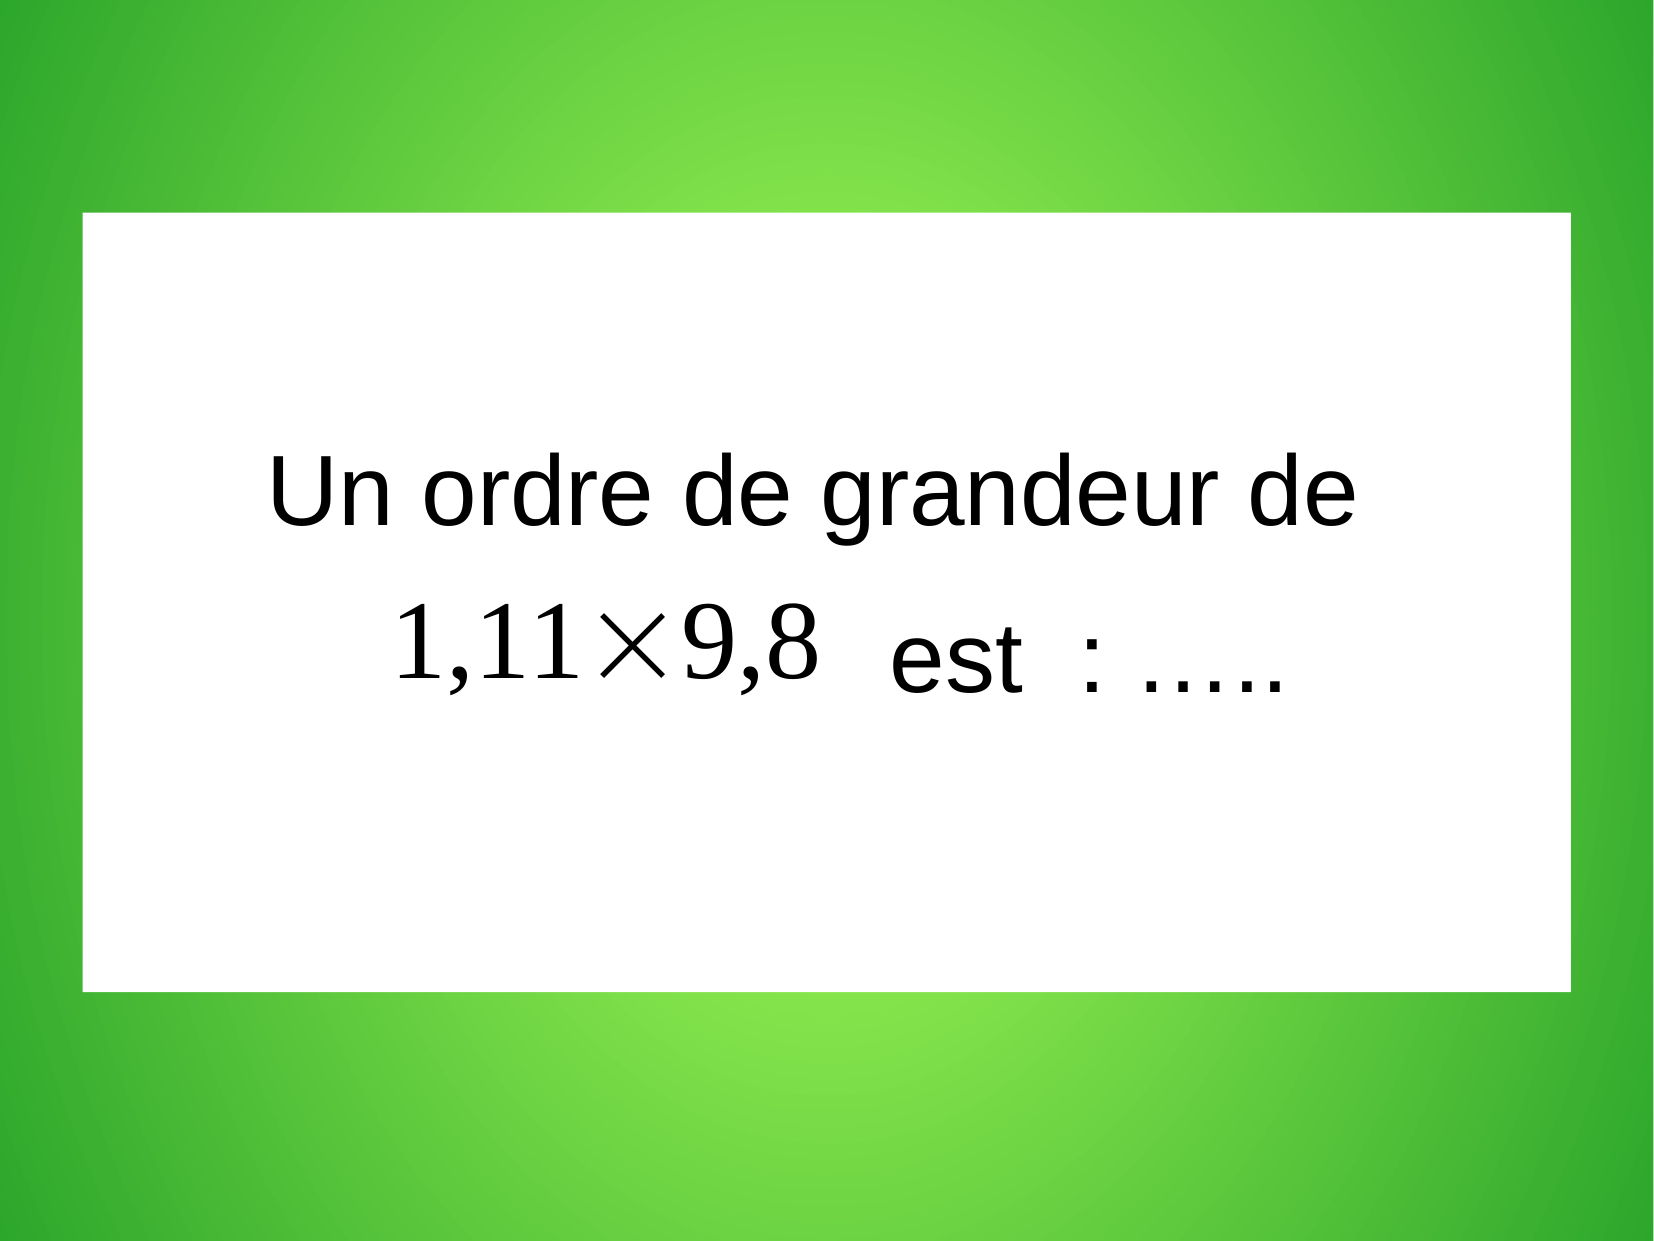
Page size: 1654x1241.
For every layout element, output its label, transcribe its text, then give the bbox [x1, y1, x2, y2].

picture [0, 0, 1654, 1241]
subtitle Un ordre de grandeur de est : ….. [82, 212, 1571, 993]
chart [383, 578, 827, 703]
